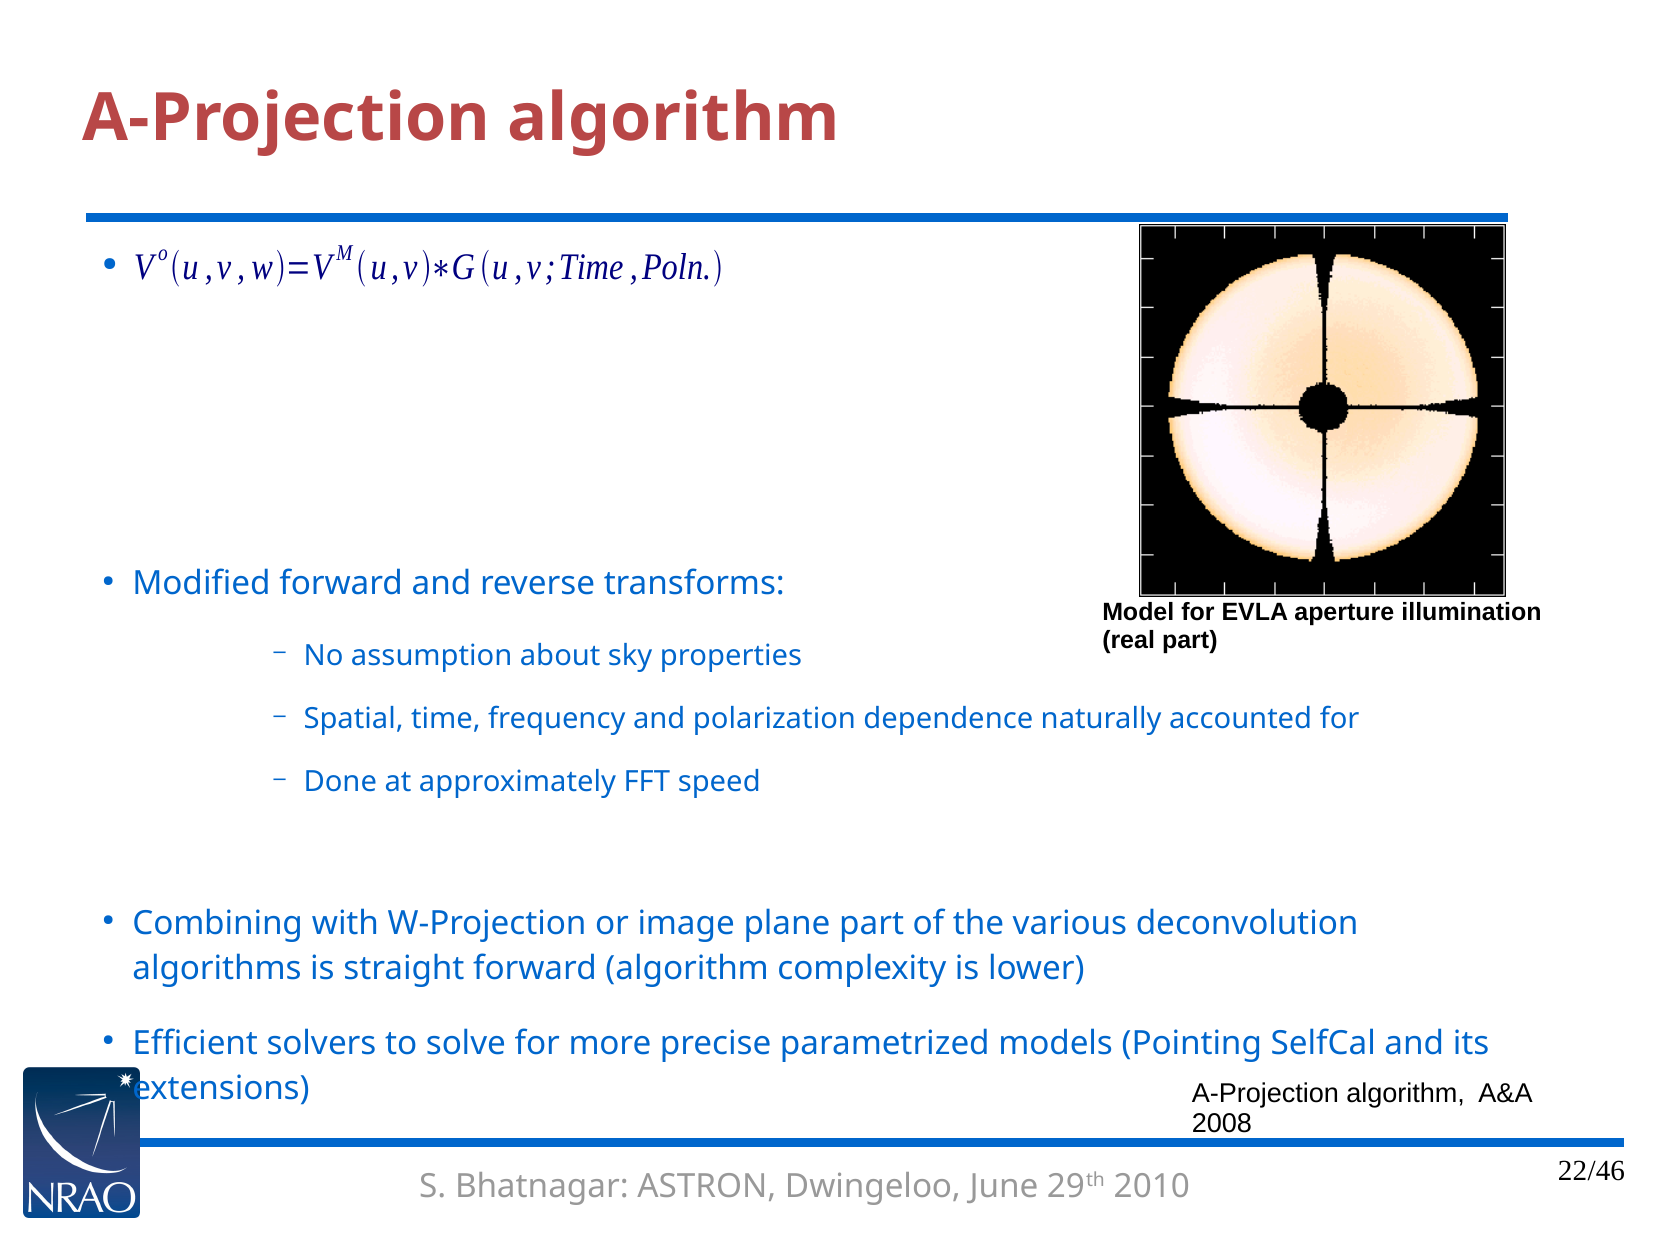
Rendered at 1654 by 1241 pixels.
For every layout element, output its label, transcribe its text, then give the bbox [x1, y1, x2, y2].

picture [23, 1067, 140, 1218]
list Modified forward and reverse transforms: No assumption about sky properties Spatial, time, frequency and polarization dependence naturally accounted for Done at approximately FFT speed Combining with W-Projection or image plane part of the various deconvolution algorithms is straight forward (algorithm complexity is lower) Efficient solvers to solve for more precise parametrized models (Pointing SelfCal and its extensions) [84, 236, 1516, 1124]
text_box A-Projection algorithm, A&A 2008 [1177, 1070, 1607, 1116]
title A-Projection algorithm [82, 49, 1571, 180]
text_box Model for EVLA aperture illumination (real part) [1087, 590, 1565, 662]
picture [1139, 224, 1506, 236]
chart [125, 234, 730, 290]
